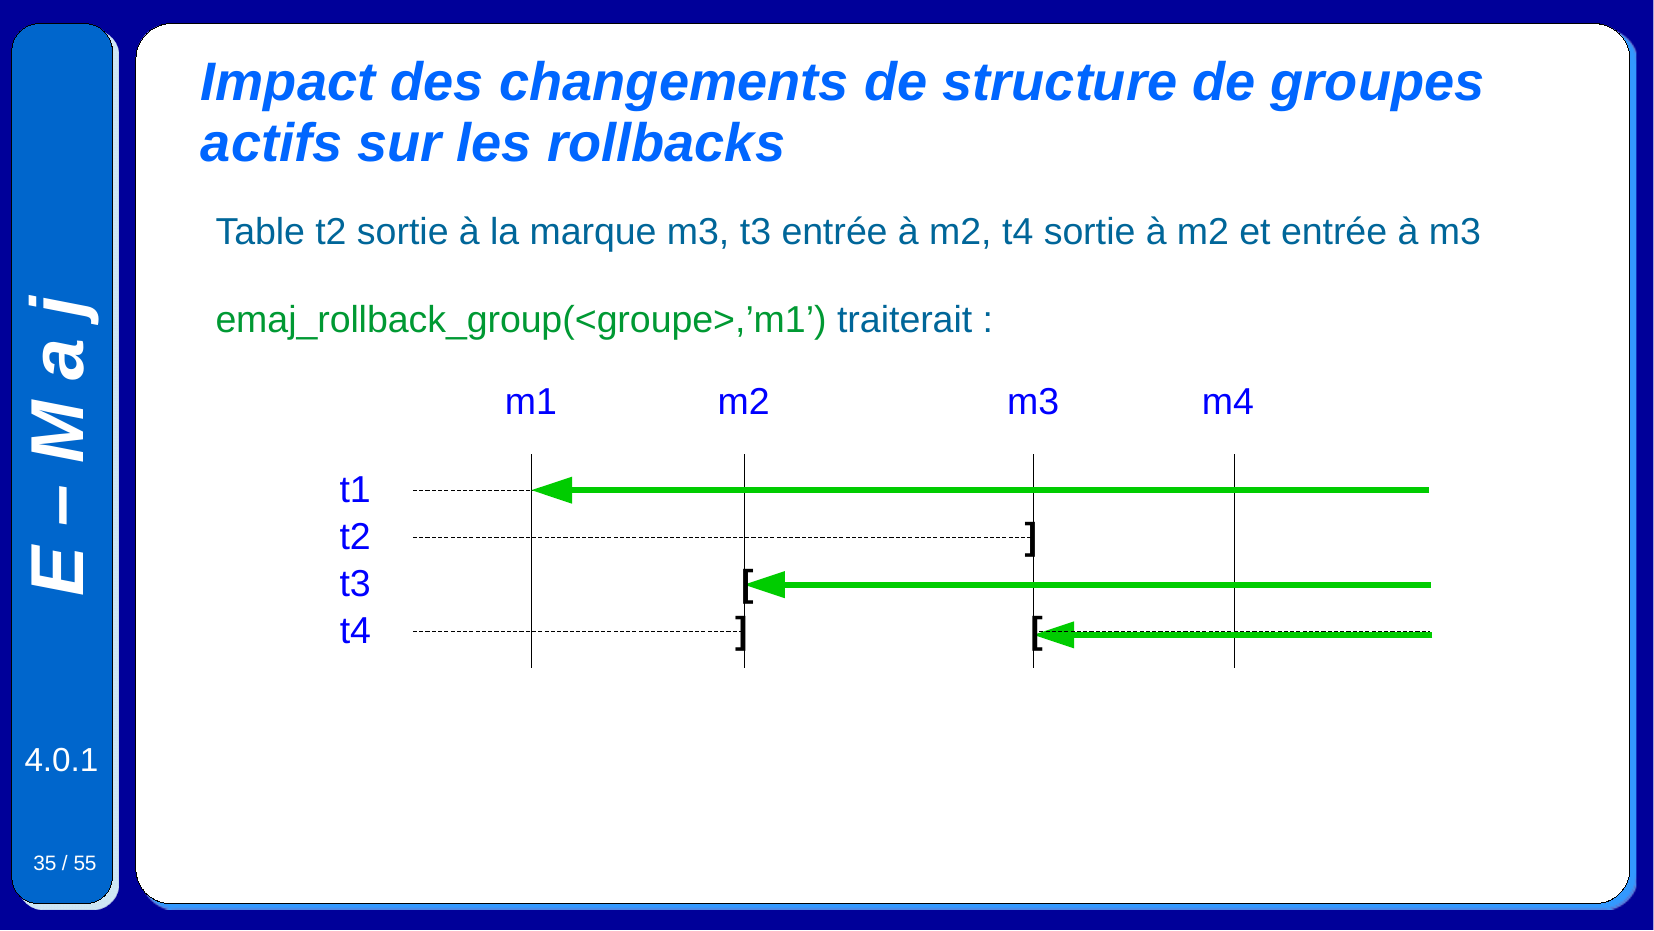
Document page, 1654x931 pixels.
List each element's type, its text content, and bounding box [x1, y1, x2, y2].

text_box m1 [490, 373, 572, 430]
text_box m2 [702, 373, 785, 430]
text_box m3 [992, 373, 1074, 430]
text_box ] [1009, 507, 1053, 565]
text_box [ [726, 555, 769, 612]
text_box t3 [324, 555, 386, 602]
text_box t4 [324, 602, 386, 660]
text_box m4 [1187, 373, 1269, 430]
title Impact des changements de structure de groupes actifs sur les rollbacks [200, 34, 1575, 191]
text_box ] [720, 602, 763, 660]
text_box Table t2 sortie à la marque m3, t3 entrée à m2, t4 sortie à m2 et entrée à m3 [200, 203, 1507, 260]
text_box t2 [324, 507, 386, 555]
text_box emaj_rollback_group(<groupe>,’m1’) traiterait : [200, 291, 1009, 349]
text_box t1 [324, 460, 386, 507]
text_box [ [1015, 602, 1058, 660]
